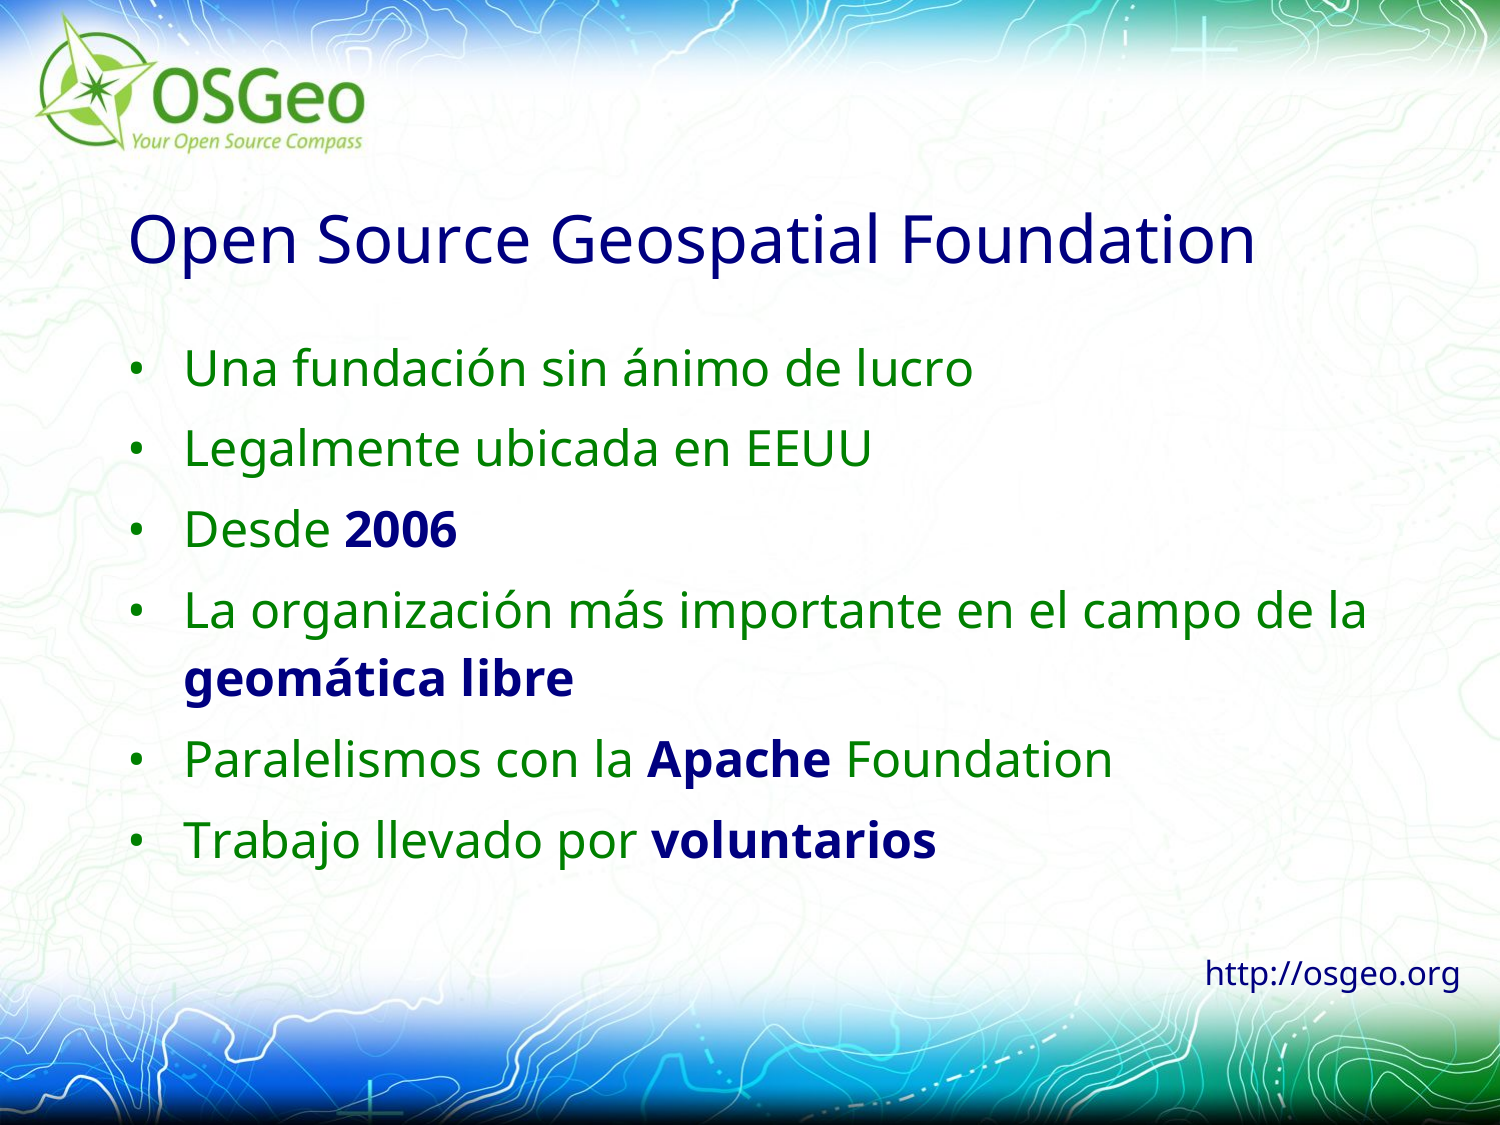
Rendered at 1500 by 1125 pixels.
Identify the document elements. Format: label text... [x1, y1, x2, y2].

title Open Source Geospatial Foundation [112, 187, 1388, 288]
text_box http://osgeo.org [1122, 944, 1477, 1000]
list Una fundación sin ánimo de lucro Legalmente ubicada en EEUU Desde 2006 La organización más importante en el campo de la geomática libre Paralelismos con la Apache Foundation Trabajo llevado por voluntarios [112, 324, 1388, 1068]
picture [0, 0, 1500, 1125]
